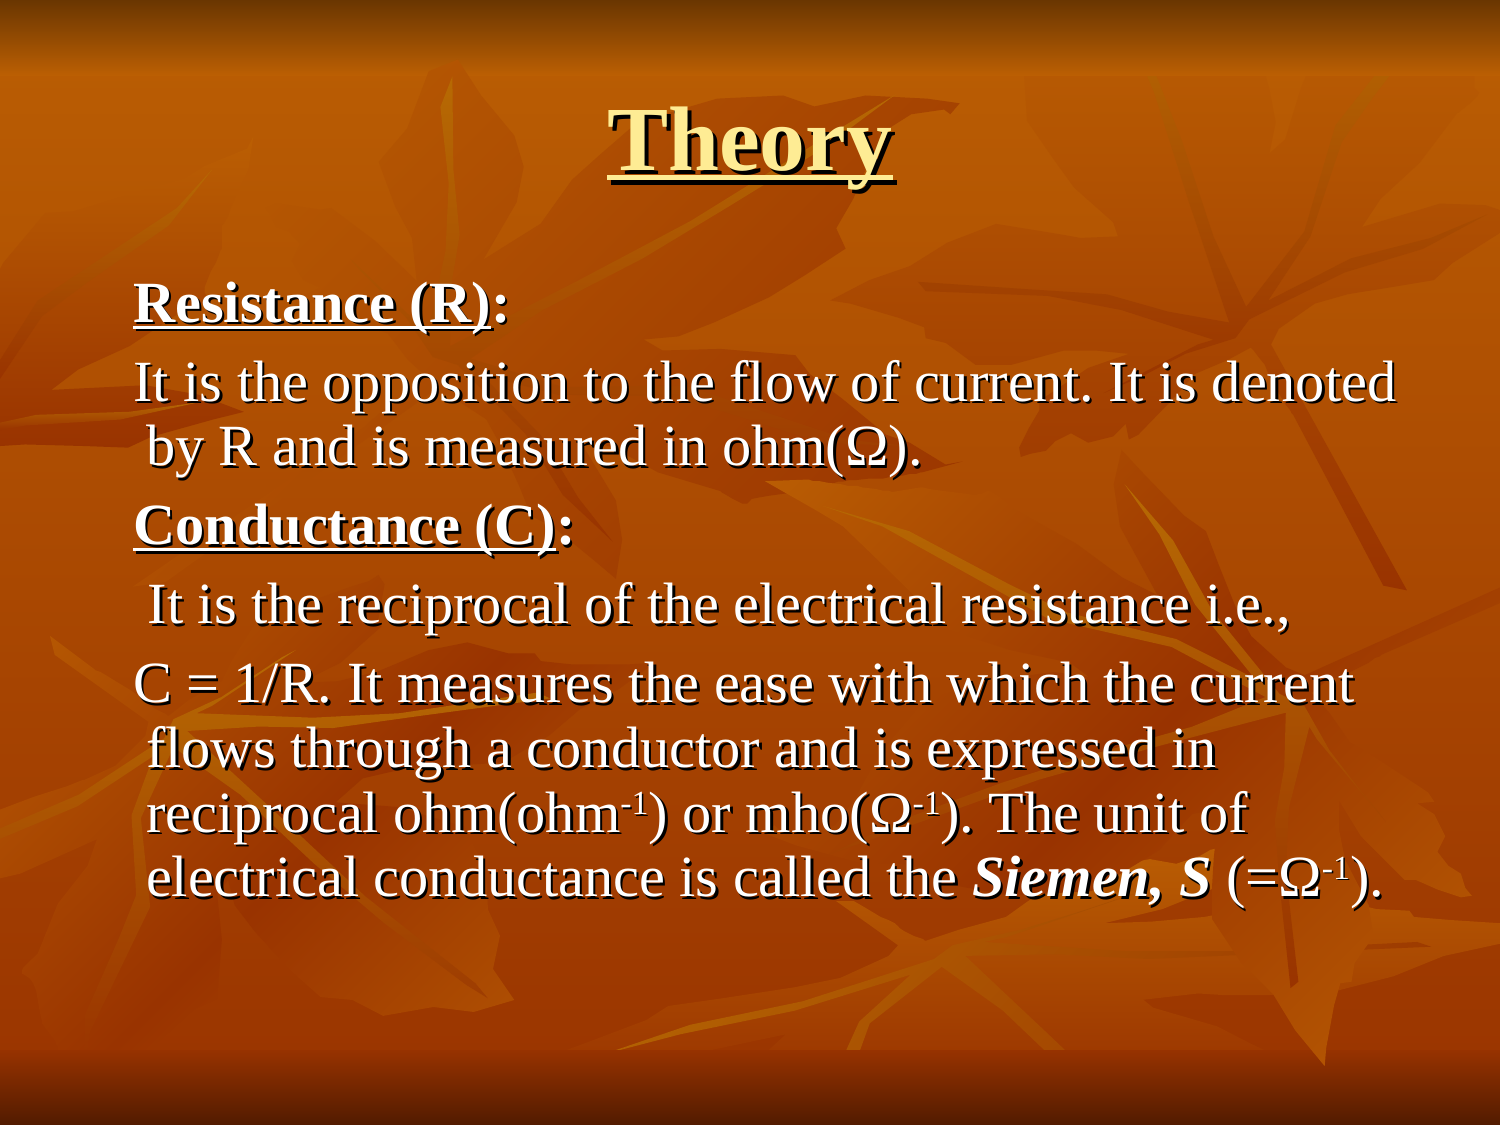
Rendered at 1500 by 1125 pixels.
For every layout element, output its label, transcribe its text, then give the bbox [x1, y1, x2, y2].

list Resistance (R): It is the opposition to the flow of current. It is denoted by R and is measured in ohm(Ω). Conductance (C): It is the reciprocal of the electrical resistance i.e., C = 1/R. It measures the ease with which the current flows through a conductor and is expressed in reciprocal ohm(ohm-1) or mho(Ω-1). The unit of electrical conductance is called the Siemen, S (=Ω-1). [75, 262, 1426, 1006]
title Theory [75, 45, 1426, 234]
